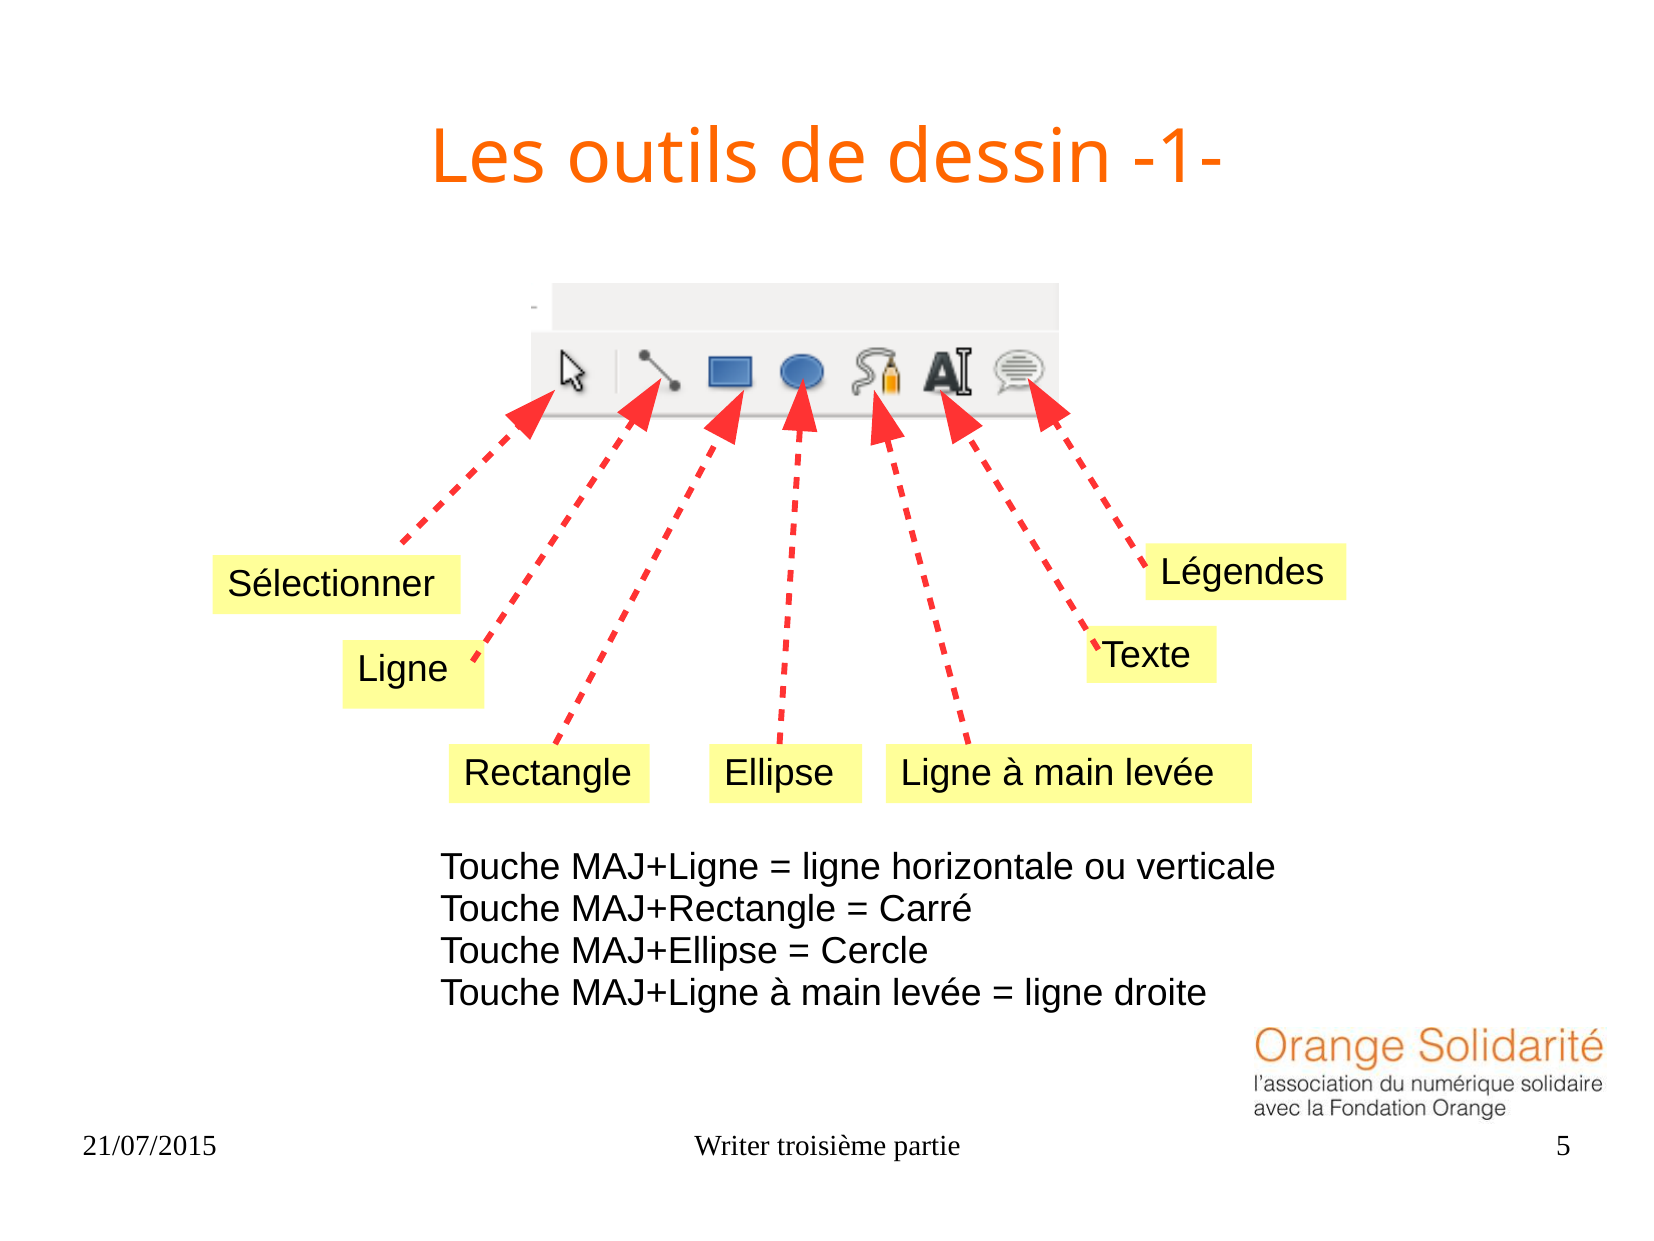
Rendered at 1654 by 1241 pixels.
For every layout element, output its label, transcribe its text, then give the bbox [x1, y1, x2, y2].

text_box Touche MAJ+Ligne = ligne horizontale ou verticale Touche MAJ+Rectangle = Carré Touche MAJ+Ellipse = Cercle Touche MAJ+Ligne à main levée = ligne droite [425, 838, 1347, 1063]
text_box Ligne [342, 640, 485, 709]
text_box Sélectionner [212, 555, 461, 615]
text_box Rectangle [448, 744, 650, 804]
text_box Légendes [1145, 543, 1347, 601]
picture [1254, 1027, 1607, 1126]
title Les outils de dessin -1- [82, 49, 1571, 257]
picture [531, 283, 1059, 420]
text_box Texte [1086, 625, 1217, 683]
text_box Ellipse [709, 744, 863, 804]
text_box Ligne à main levée [885, 744, 1252, 804]
